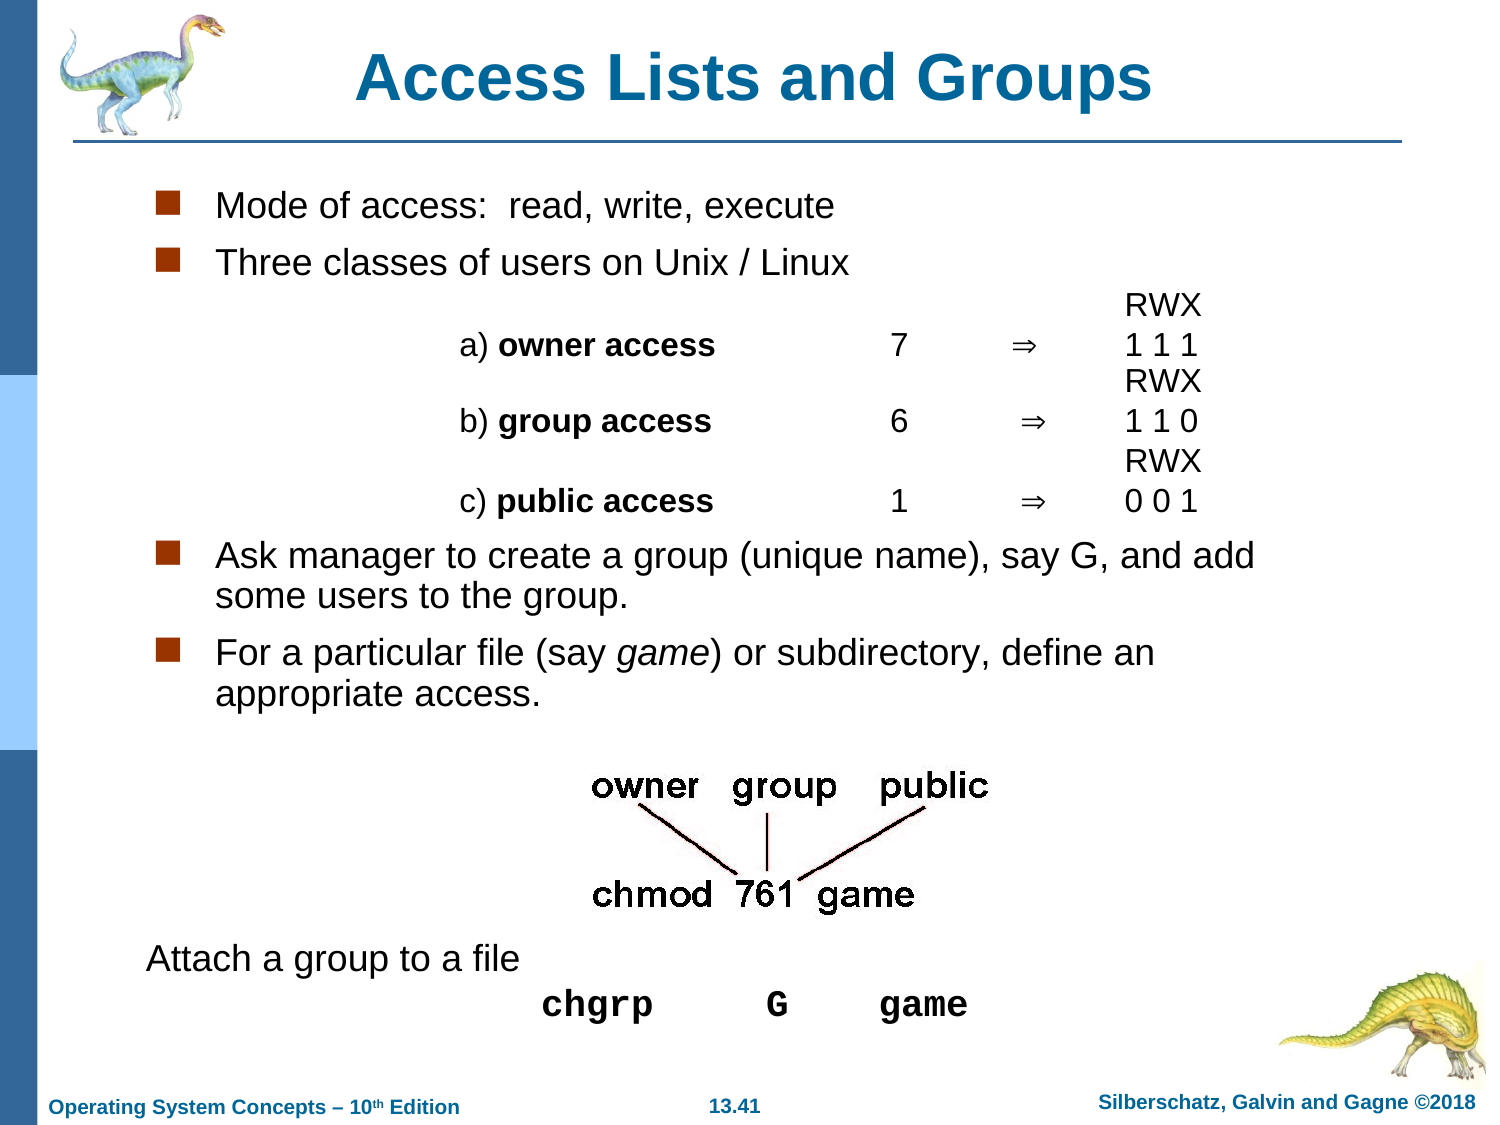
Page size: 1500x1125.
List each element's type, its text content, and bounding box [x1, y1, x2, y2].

list Mode of access: read, write, execute Three classes of users on Unix / Linux RWX a) owner access 7  1 1 1 RWX b) group access 6  1 1 0 RWX c) public access 1  0 0 1 Ask manager to create a group (unique name), say G, and add some users to the group. For a particular file (say game) or subdirectory, define an appropriate access. [143, 179, 1349, 766]
picture [583, 764, 997, 922]
picture [1415, 1094, 1423, 1099]
text_box Attach a group to a file chgrp G game [130, 925, 1285, 1059]
title Access Lists and Groups [79, 27, 1430, 122]
picture [1275, 959, 1486, 1090]
picture [46, 0, 243, 149]
